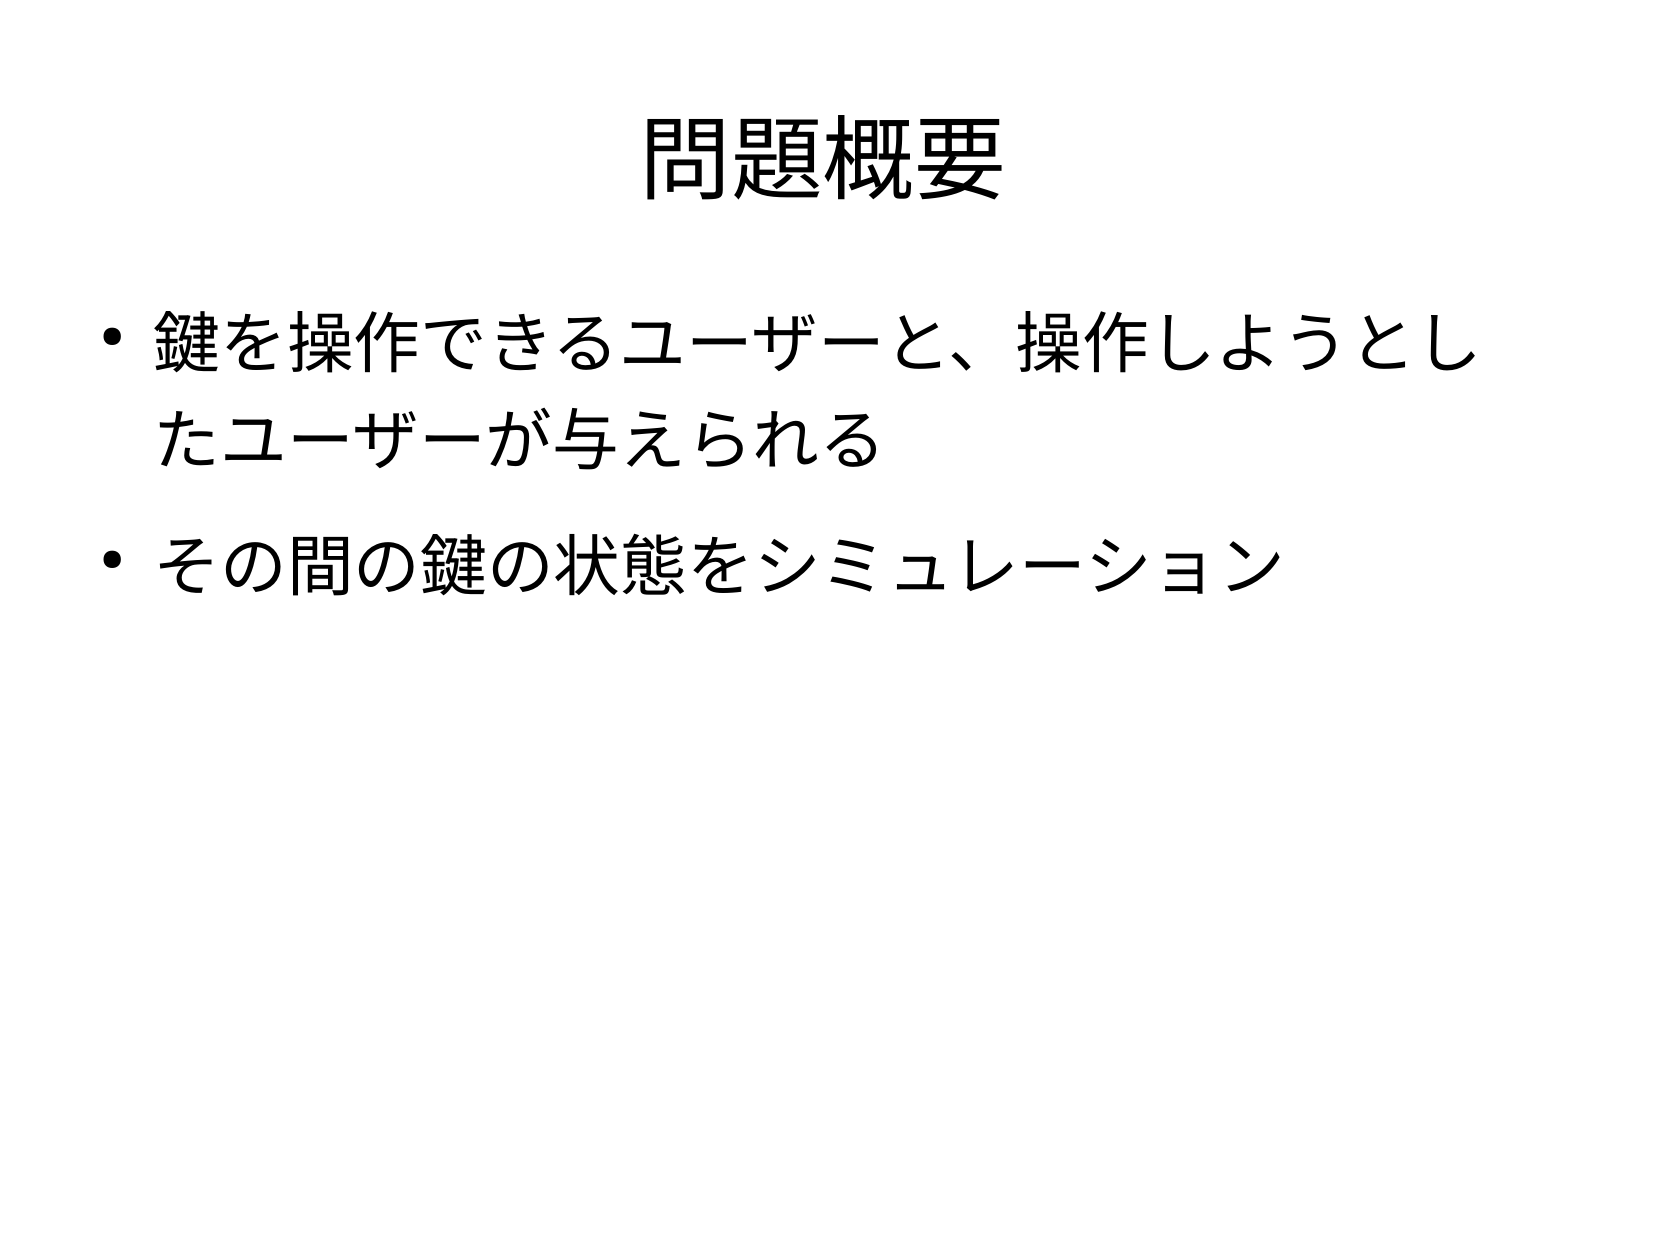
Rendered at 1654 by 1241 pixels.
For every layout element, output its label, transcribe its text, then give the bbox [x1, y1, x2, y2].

list 鍵を操作できるユーザーと、操作しようとしたユーザーが与えられる その間の鍵の状態をシミュレーション [82, 290, 1538, 1010]
title 問題概要 [82, 49, 1571, 257]
